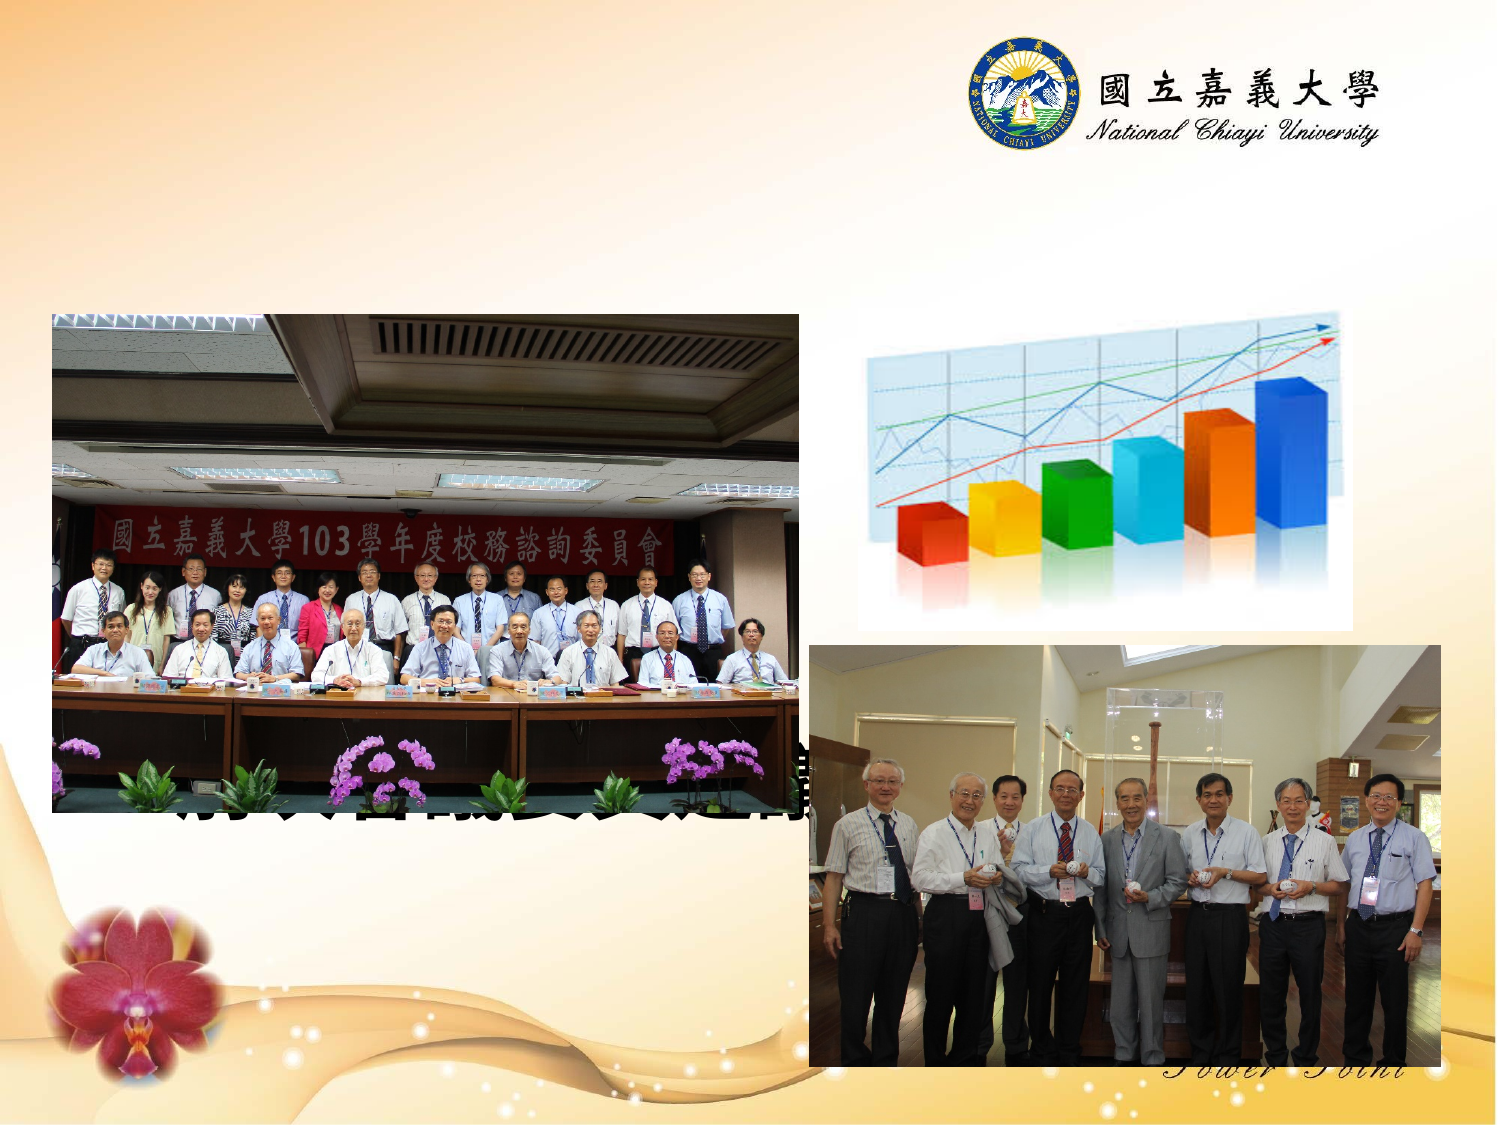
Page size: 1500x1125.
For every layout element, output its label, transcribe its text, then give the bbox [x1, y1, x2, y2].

title 前次會議委員建議事項執行情形 [112, 176, 1388, 401]
picture [858, 308, 1353, 631]
picture [52, 314, 799, 813]
picture [809, 645, 1441, 1067]
